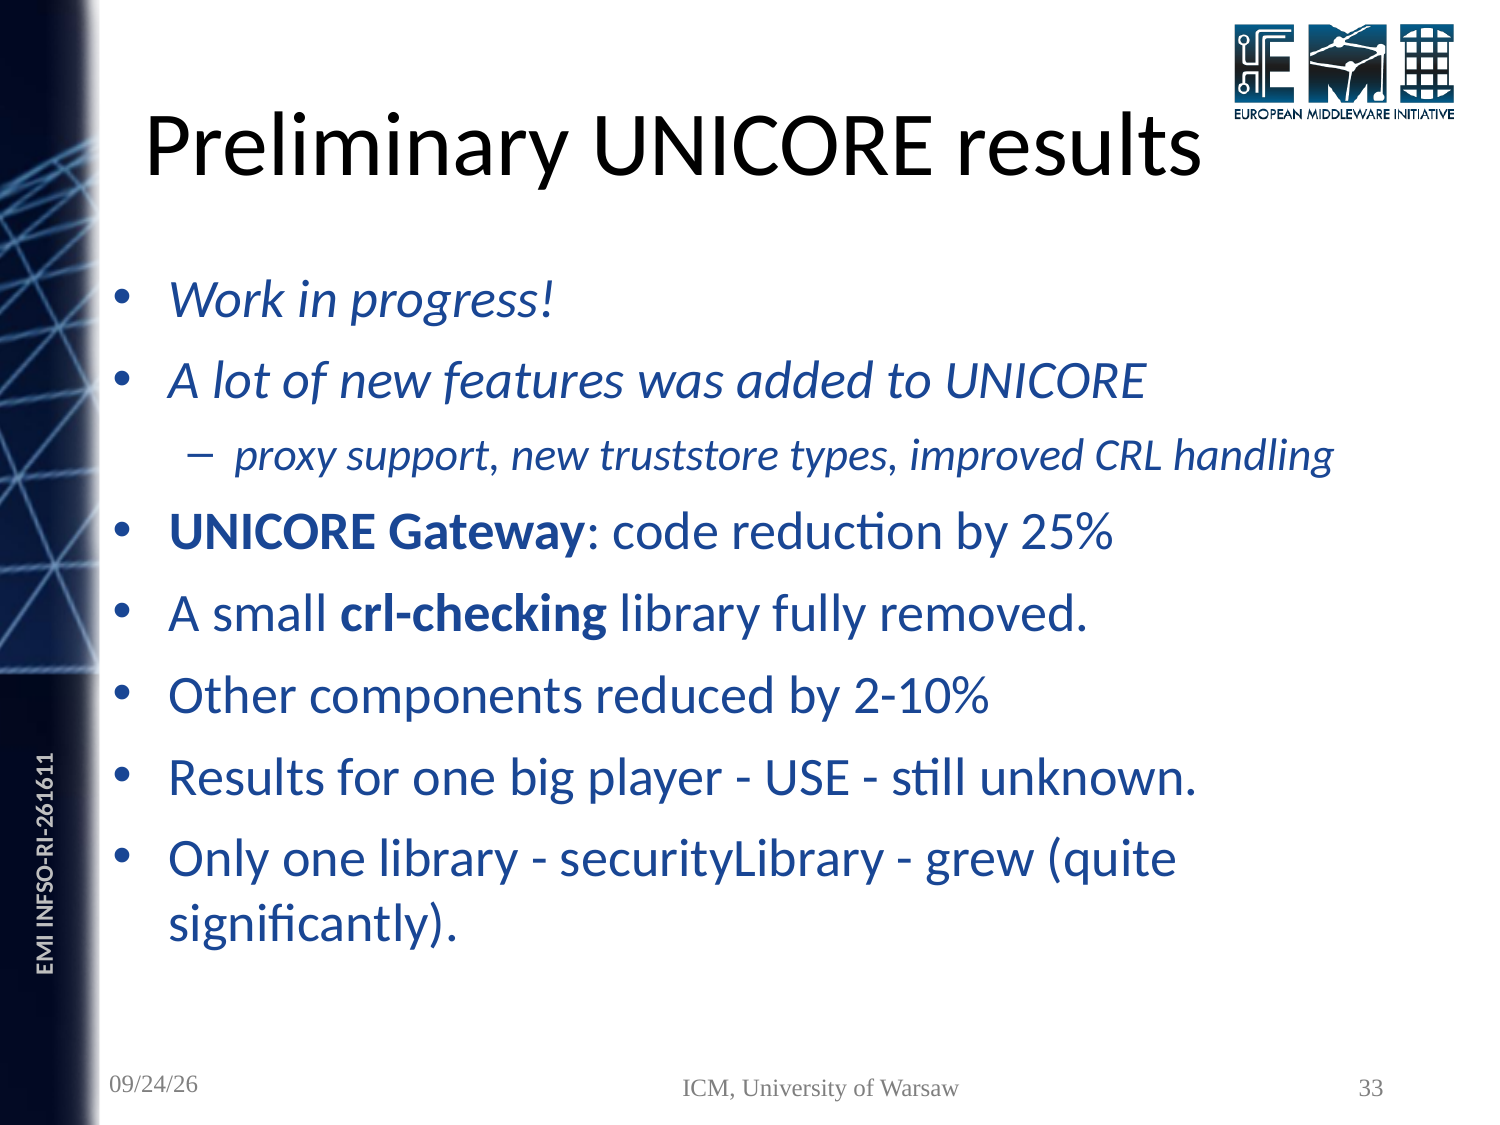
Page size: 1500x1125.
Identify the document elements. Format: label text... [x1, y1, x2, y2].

list Work in progress! A lot of new features was added to UNICORE proxy support, new truststore types, improved CRL handling UNICORE Gateway: code reduction by 25% A small crl-checking library fully removed. Other components reduced by 2-10% Results for one big player - USE - still unknown. Only one library - securityLibrary - grew (quite significantly). [112, 263, 1425, 1073]
picture [0, 0, 111, 1125]
title Preliminary UNICORE results [112, 28, 1238, 249]
picture [1185, 8, 1500, 140]
